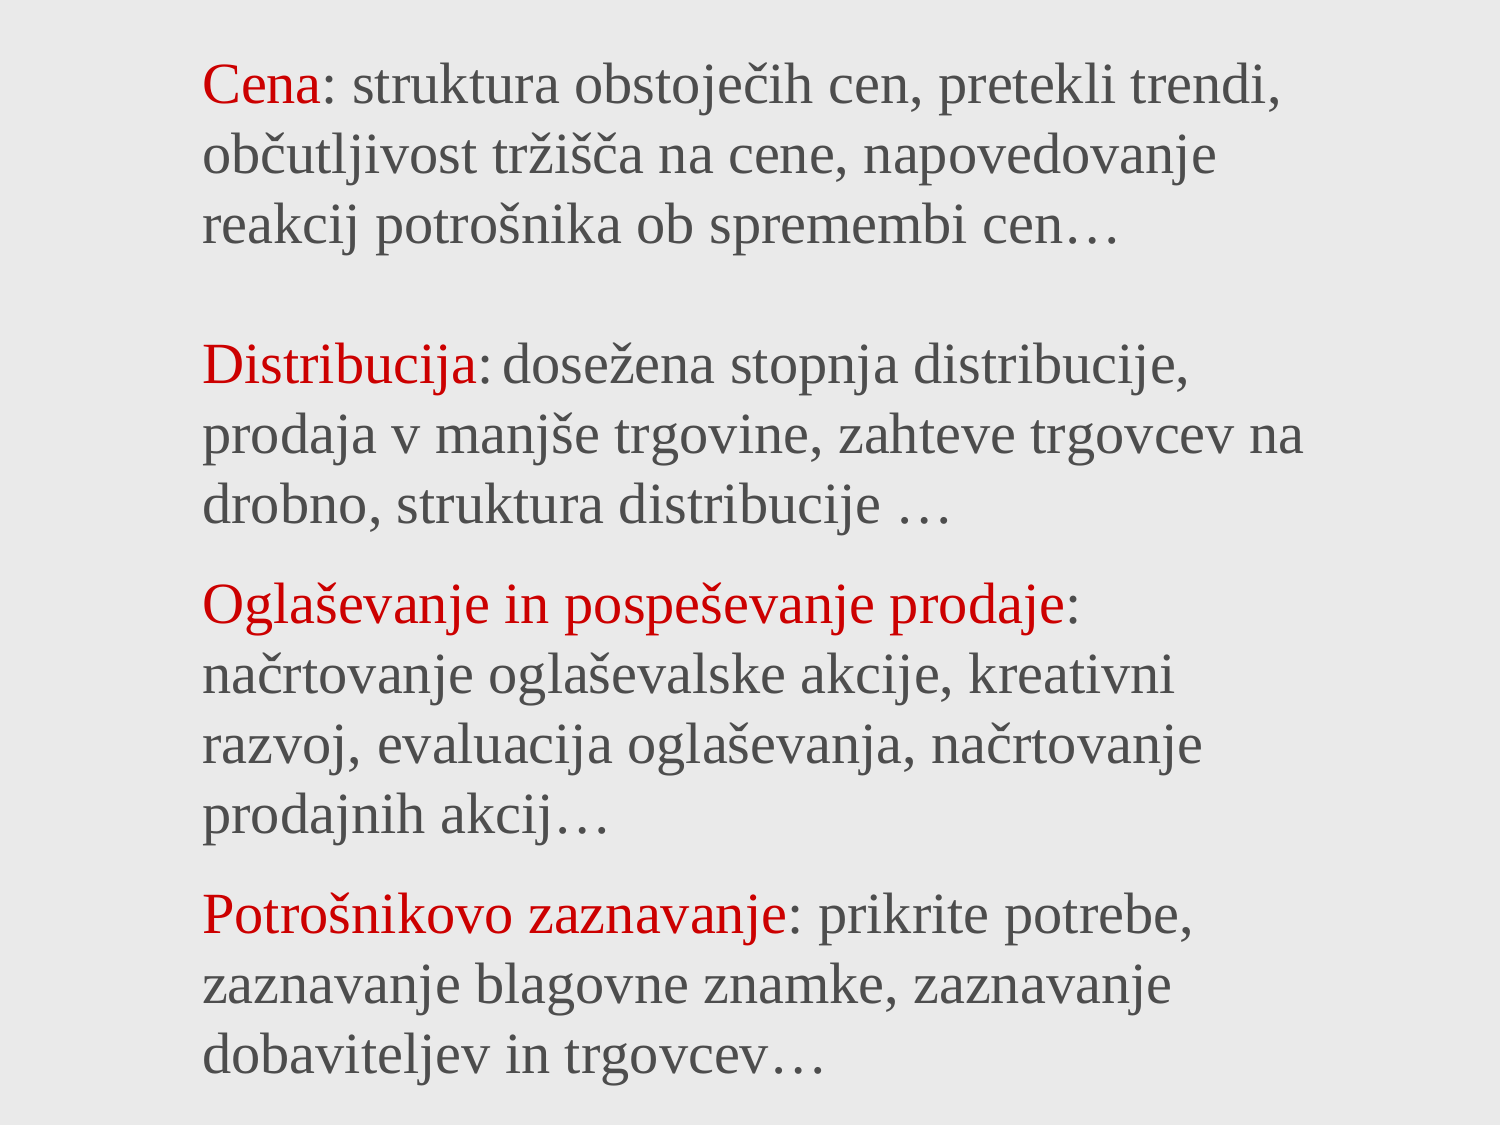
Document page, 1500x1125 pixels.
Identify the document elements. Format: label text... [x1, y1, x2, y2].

text_box Cena: struktura obstoječih cen, pretekli trendi, občutljivost tržišča na cene, napovedovanje reakcij potrošnika ob spremembi cen… Distribucija: dosežena stopnja distribucije, prodaja v manjše trgovine, zahteve trgovcev na drobno, struktura distribucije … Oglaševanje in pospeševanje prodaje: načrtovanje oglaševalske akcije, kreativni razvoj, evaluacija oglaševanja, načrtovanje prodajnih akcij… Potrošnikovo zaznavanje: prikrite potrebe, zaznavanje blagovne znamke, zaznavanje dobaviteljev in trgovcev… [187, 37, 1351, 1093]
